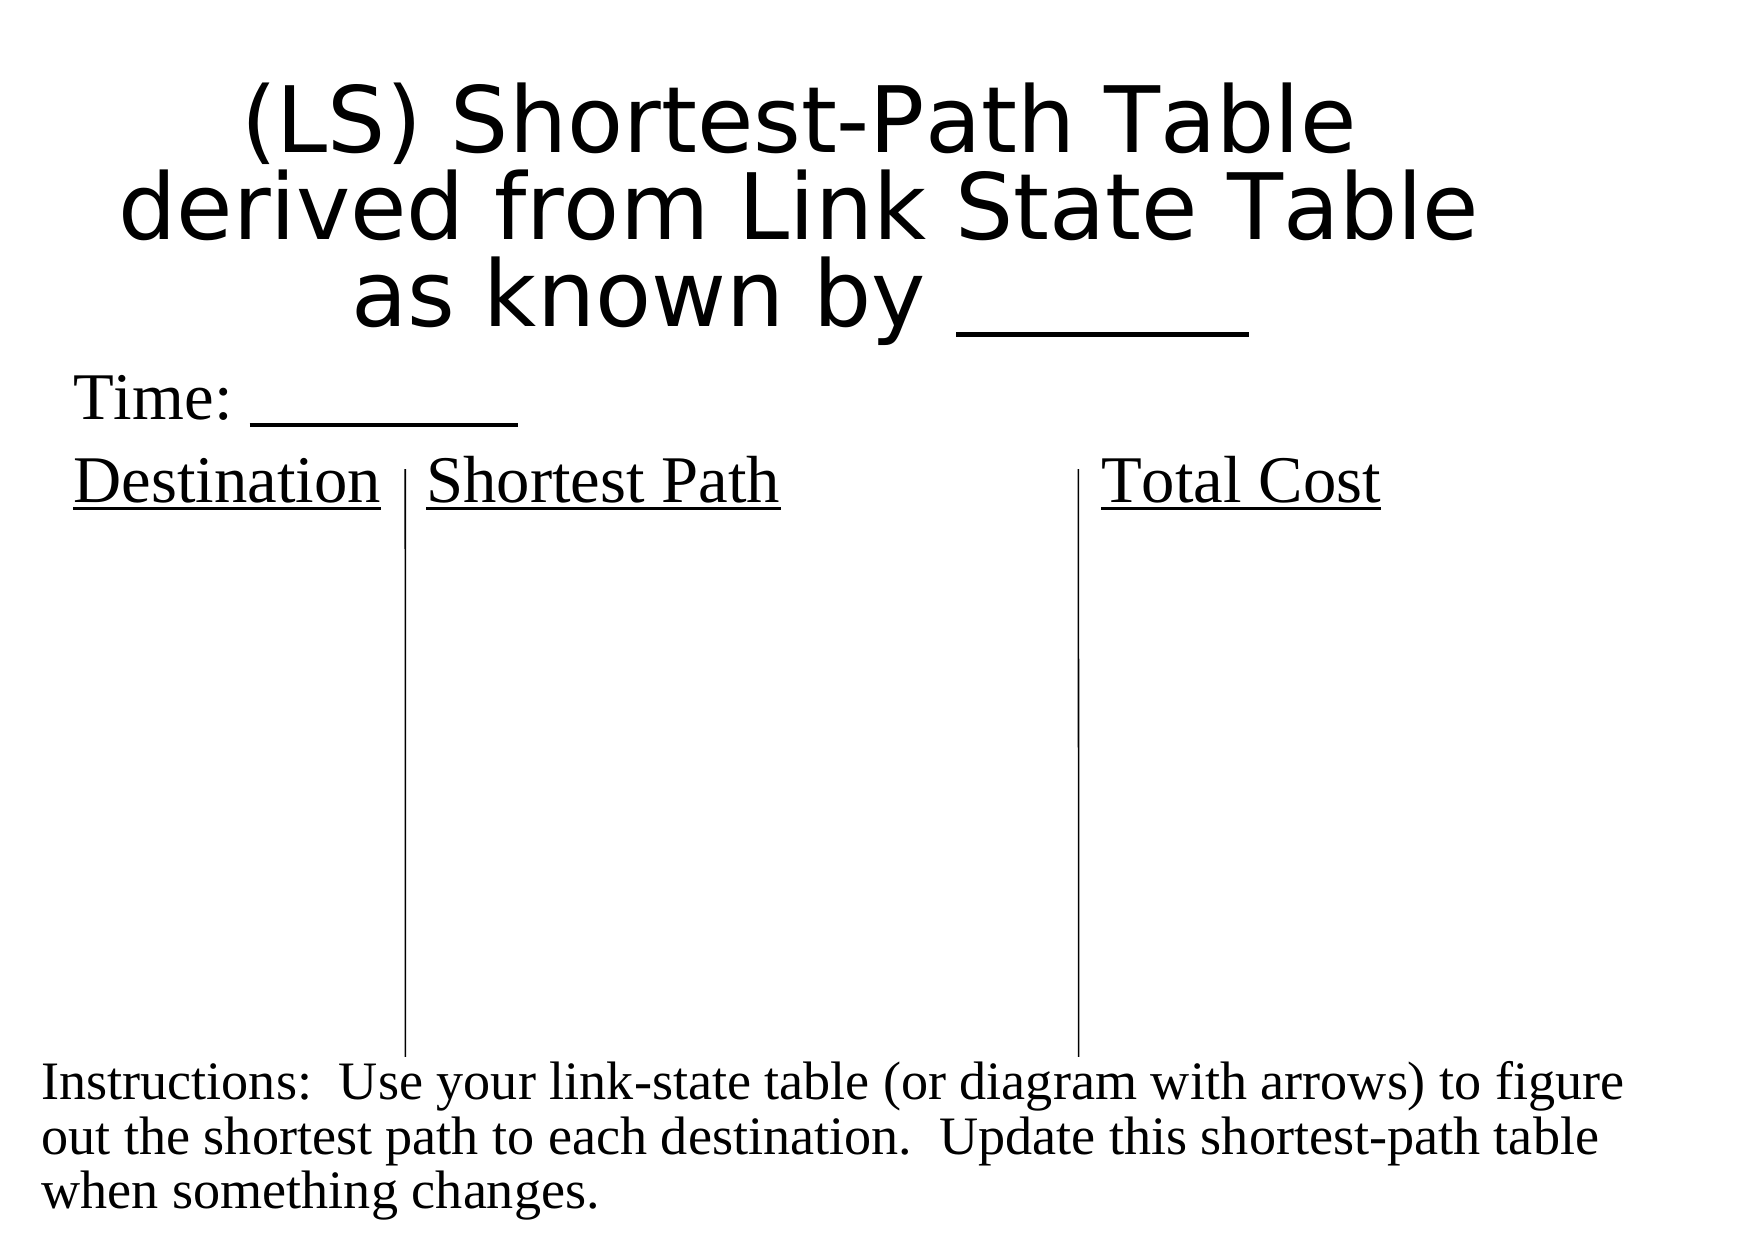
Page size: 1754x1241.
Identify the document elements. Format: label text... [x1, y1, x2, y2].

text_box Time: Destination Shortest Path Total Cost [58, 357, 1465, 1055]
title (LS) Shortest-Path Table derived from Link State Table as known by [40, 63, 1560, 364]
text_box Instructions: Use your link-state table (or diagram with arrows) to figure out the shortest path to each destination. Update this shortest-path table when something changes. [41, 1055, 1696, 1226]
